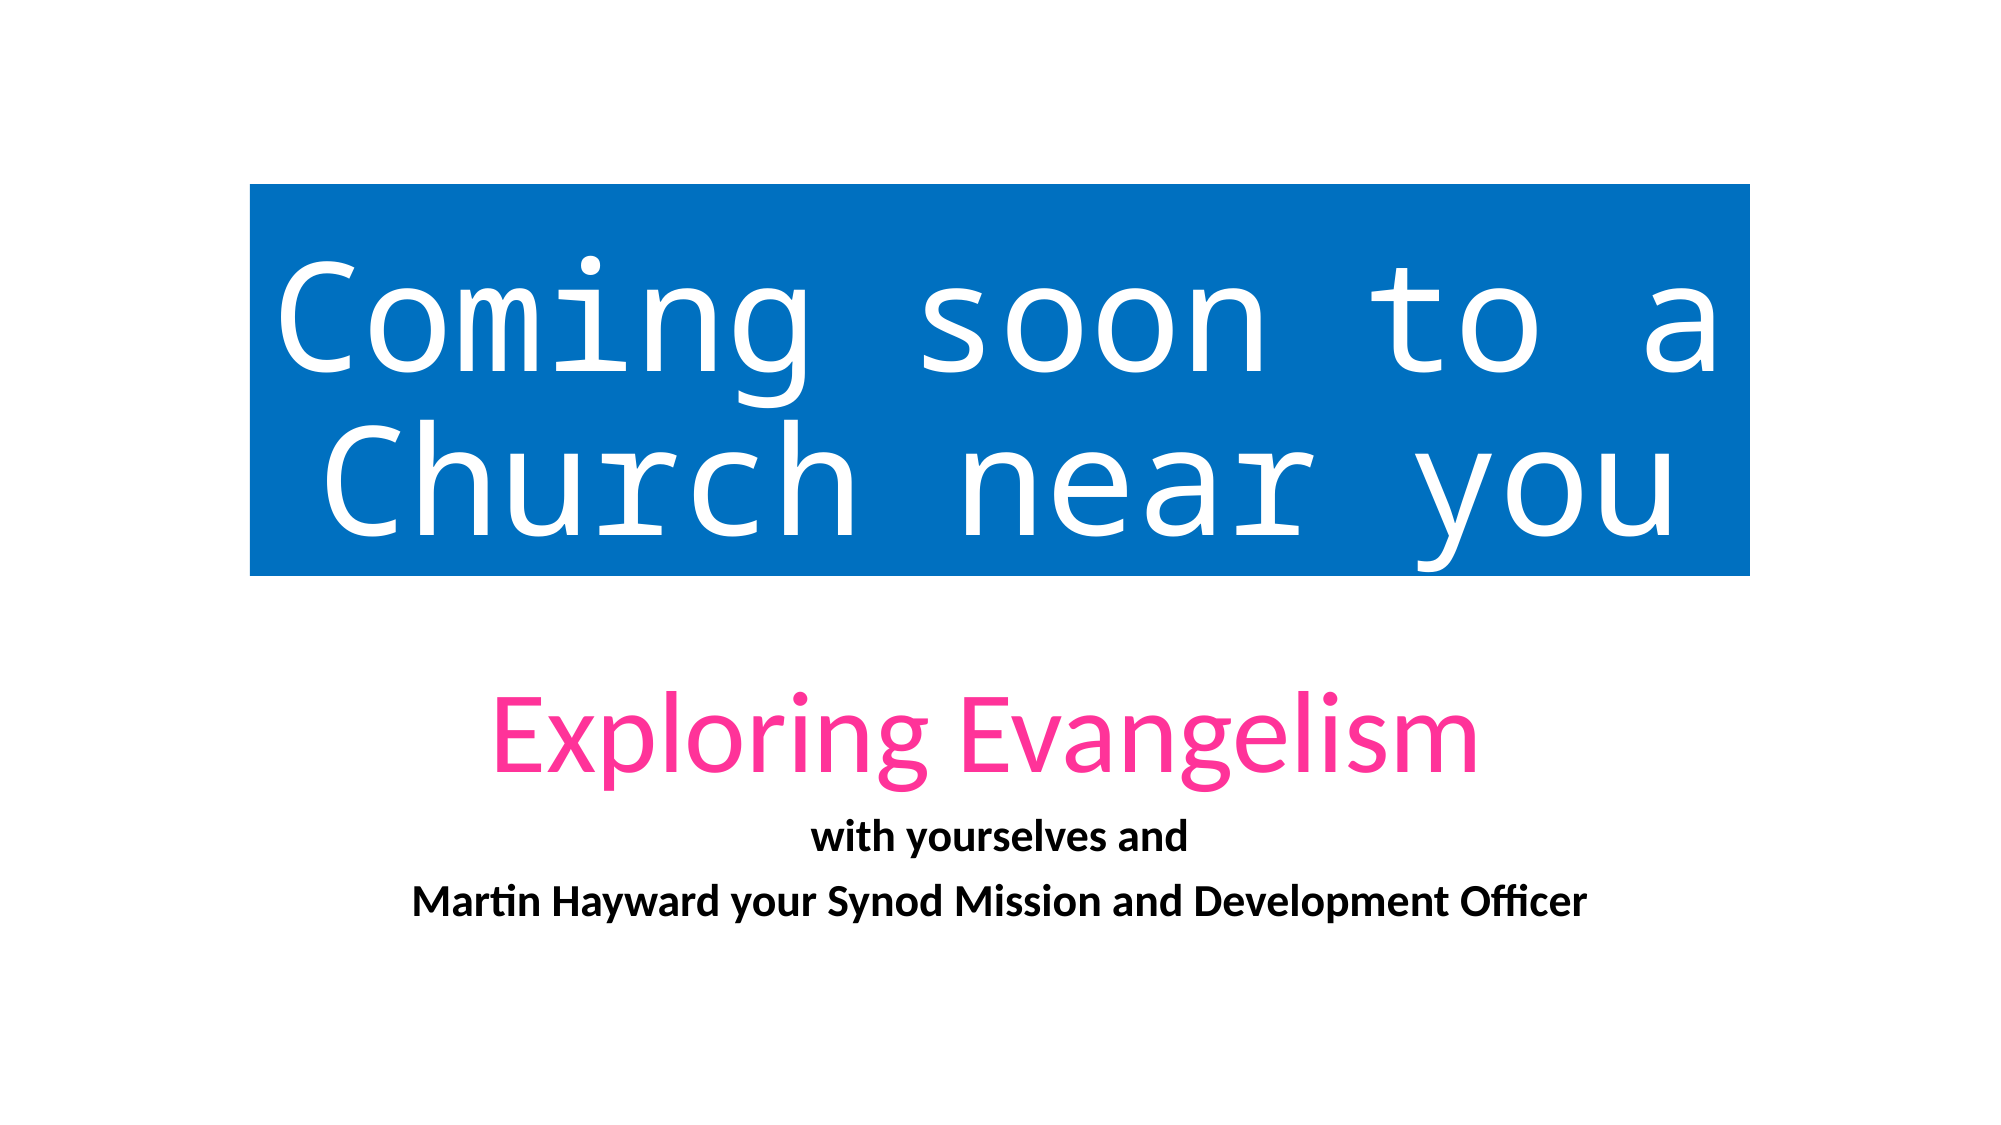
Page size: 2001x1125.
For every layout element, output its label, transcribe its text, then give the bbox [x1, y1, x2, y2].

subtitle Exploring Evangelism with yourselves and Martin Hayward your Synod Mission and Development Officer [249, 600, 1750, 939]
title Coming soon to a Church near you [249, 184, 1750, 576]
